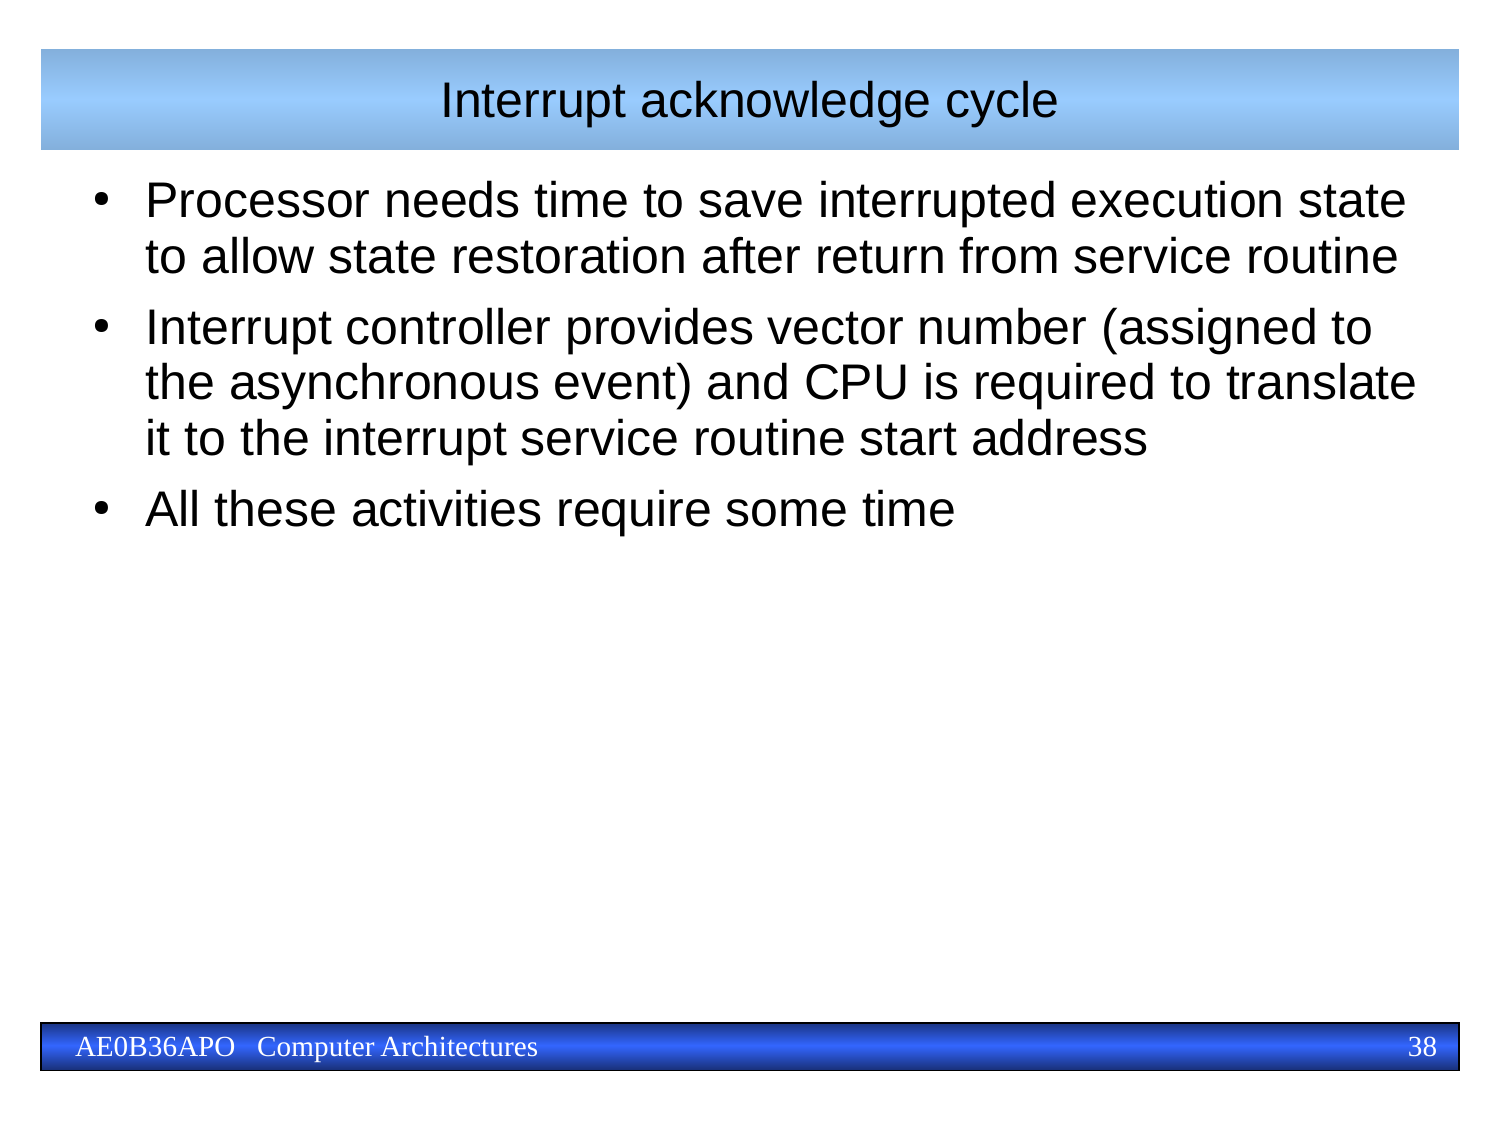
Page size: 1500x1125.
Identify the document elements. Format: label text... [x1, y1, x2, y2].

title Interrupt acknowledge cycle [41, 49, 1459, 150]
list Processor needs time to save interrupted execution state to allow state restoration after return from service routine Interrupt controller provides vector number (assigned to the asynchronous event) and CPU is required to translate it to the interrupt service routine start address All these activities require some time [75, 172, 1426, 983]
